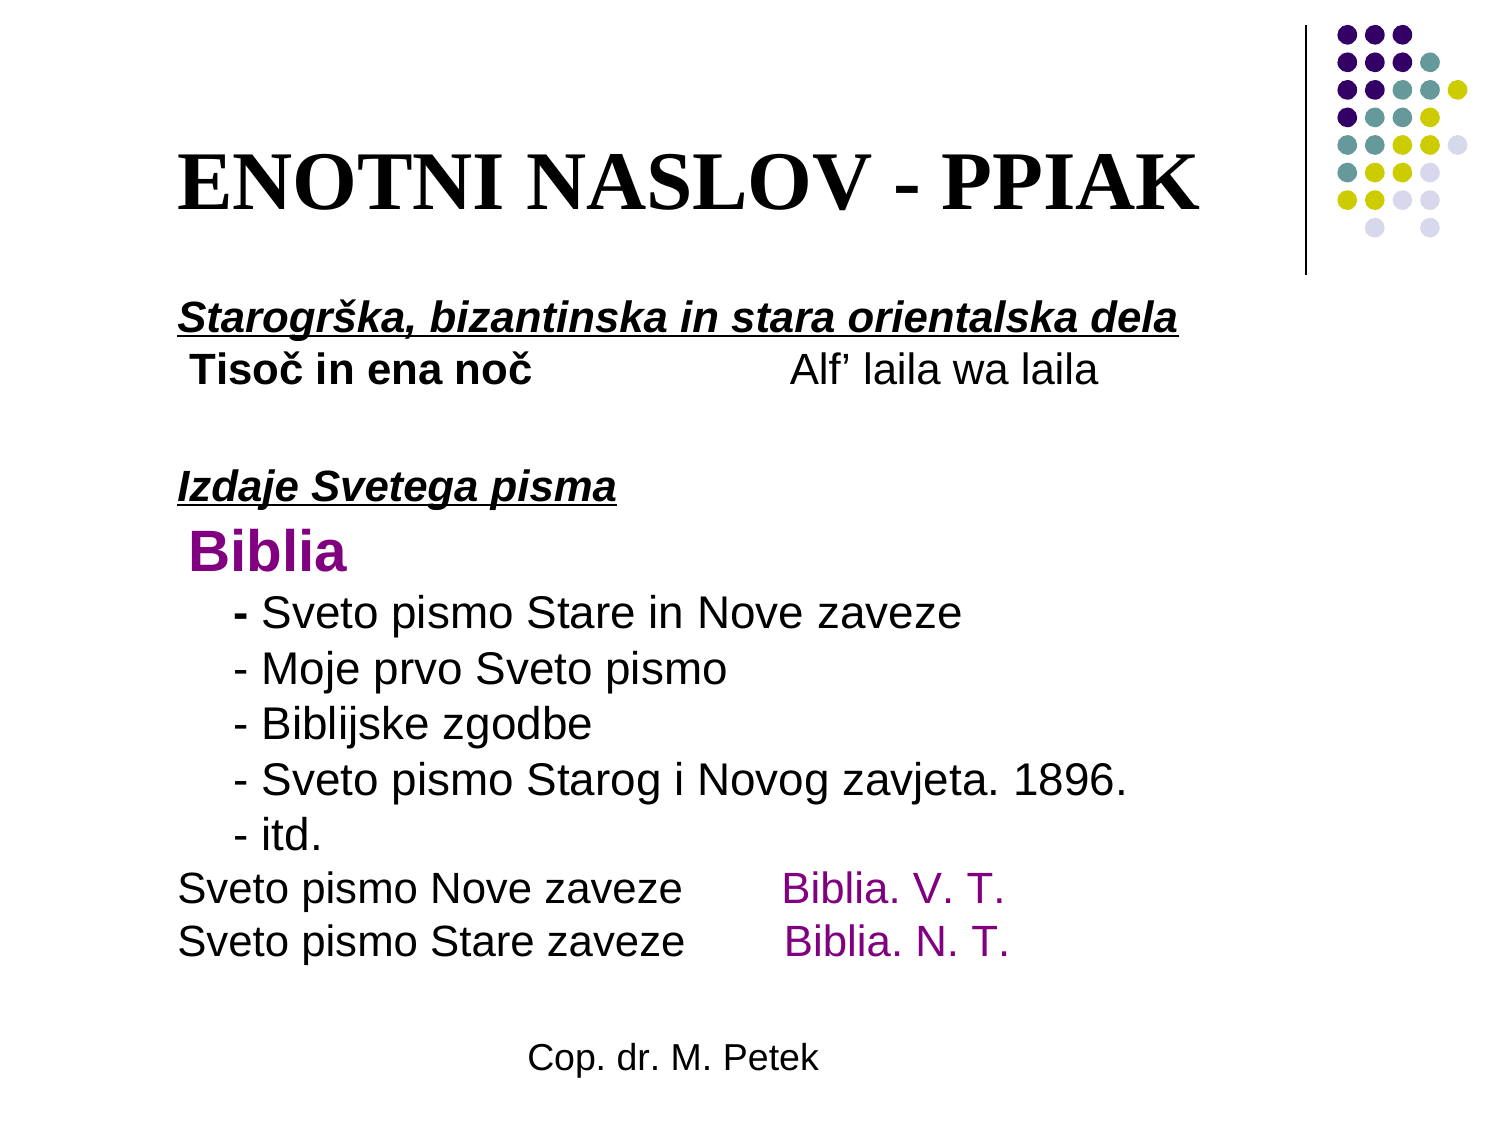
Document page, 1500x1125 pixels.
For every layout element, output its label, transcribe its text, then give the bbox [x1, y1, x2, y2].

list Starogrška, bizantinska in stara orientalska dela Tisoč in ena noč Alf’ laila wa laila Izdaje Svetega pisma Biblia - Sveto pismo Stare in Nove zaveze - Moje prvo Sveto pismo - Biblijske zgodbe - Sveto pismo Starog i Novog zavjeta. 1896. - itd. Sveto pismo Nove zaveze Biblia. V. T. Sveto pismo Stare zaveze Biblia. N. T. [162, 290, 1438, 1125]
title [225, 0, 1500, 38]
text_box ENOTNI NASLOV - PPIAK [162, 118, 1438, 235]
